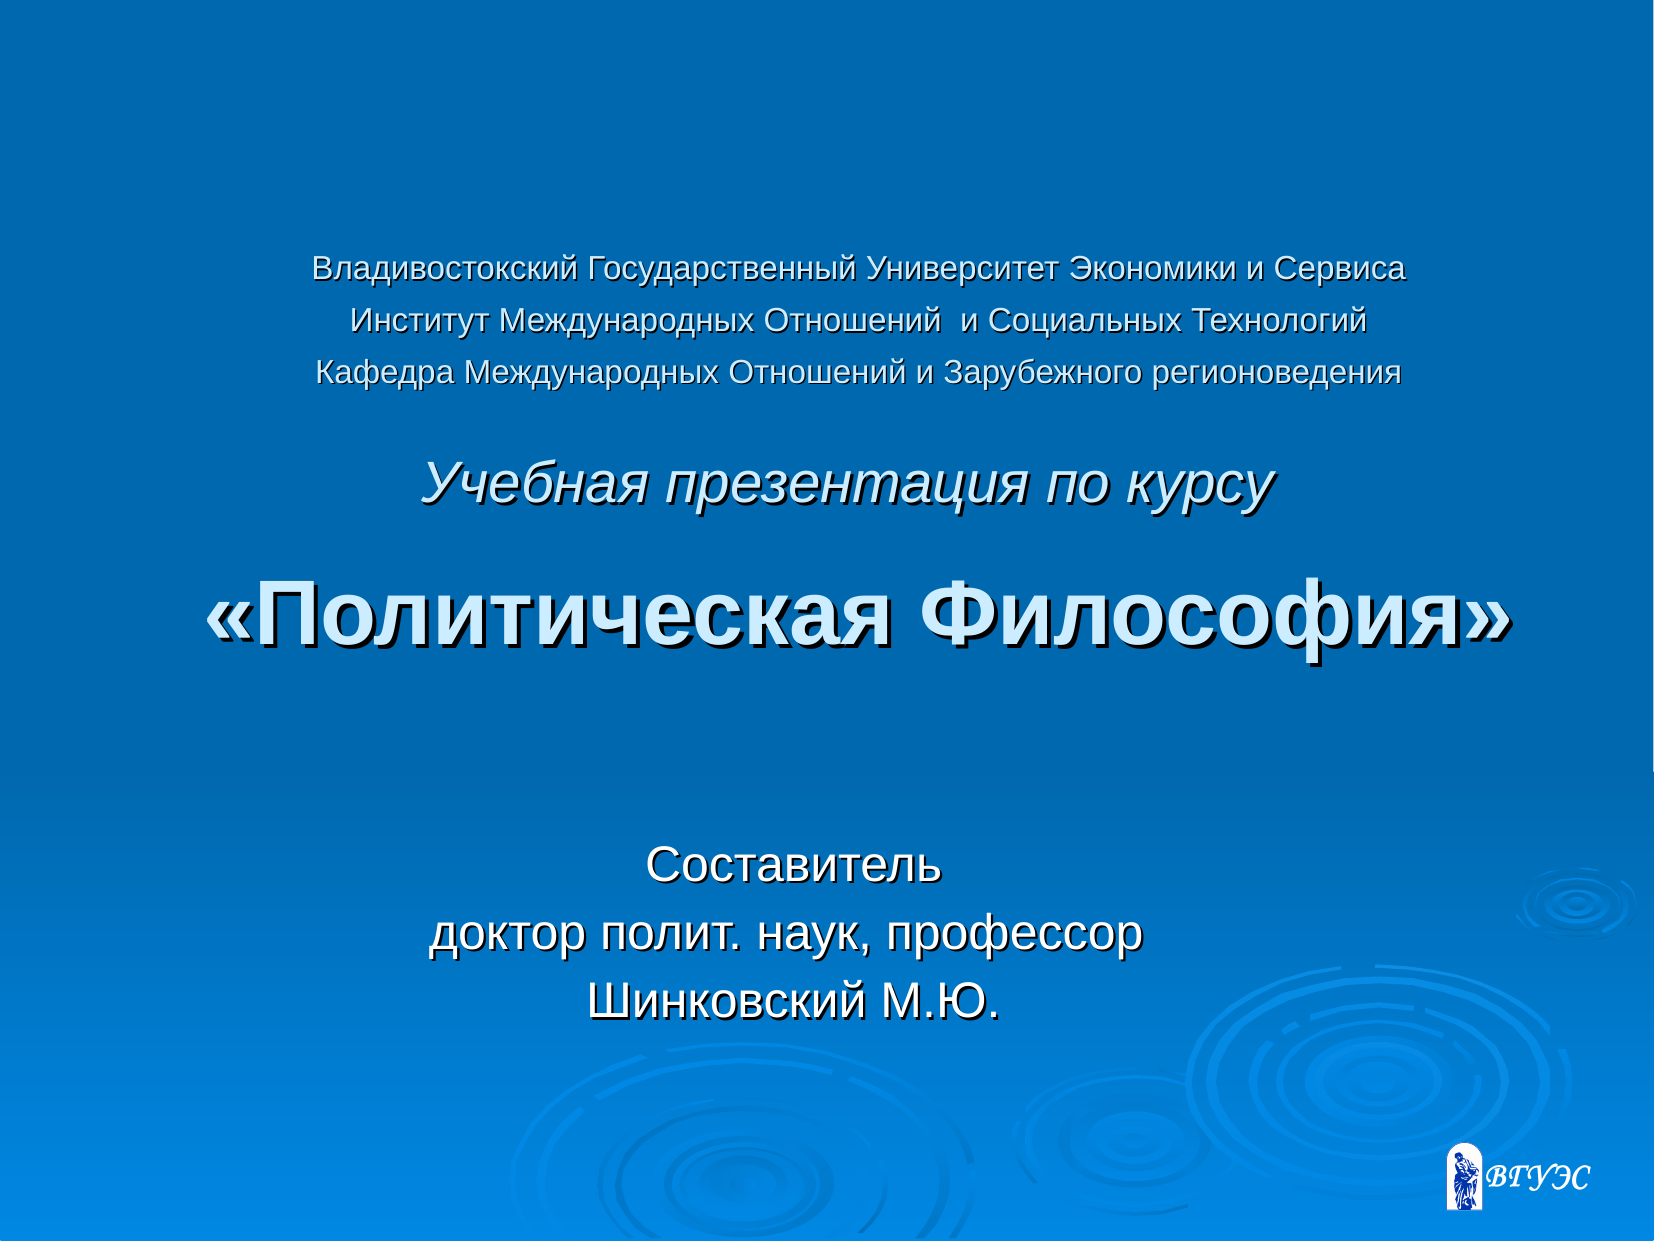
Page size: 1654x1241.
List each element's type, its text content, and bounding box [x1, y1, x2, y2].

title Владивостокский Государственный Университет Экономики и Сервиса Институт Международных Отношений и Социальных Технологий Кафедра Международных Отношений и Зарубежного регионоведения Учебная презентация по курсу «Политическая Философия» [110, 60, 1609, 672]
subtitle Составитель доктор полит. наук, профессор Шинковский М.Ю. [214, 828, 1373, 1168]
picture [1446, 1142, 1592, 1211]
